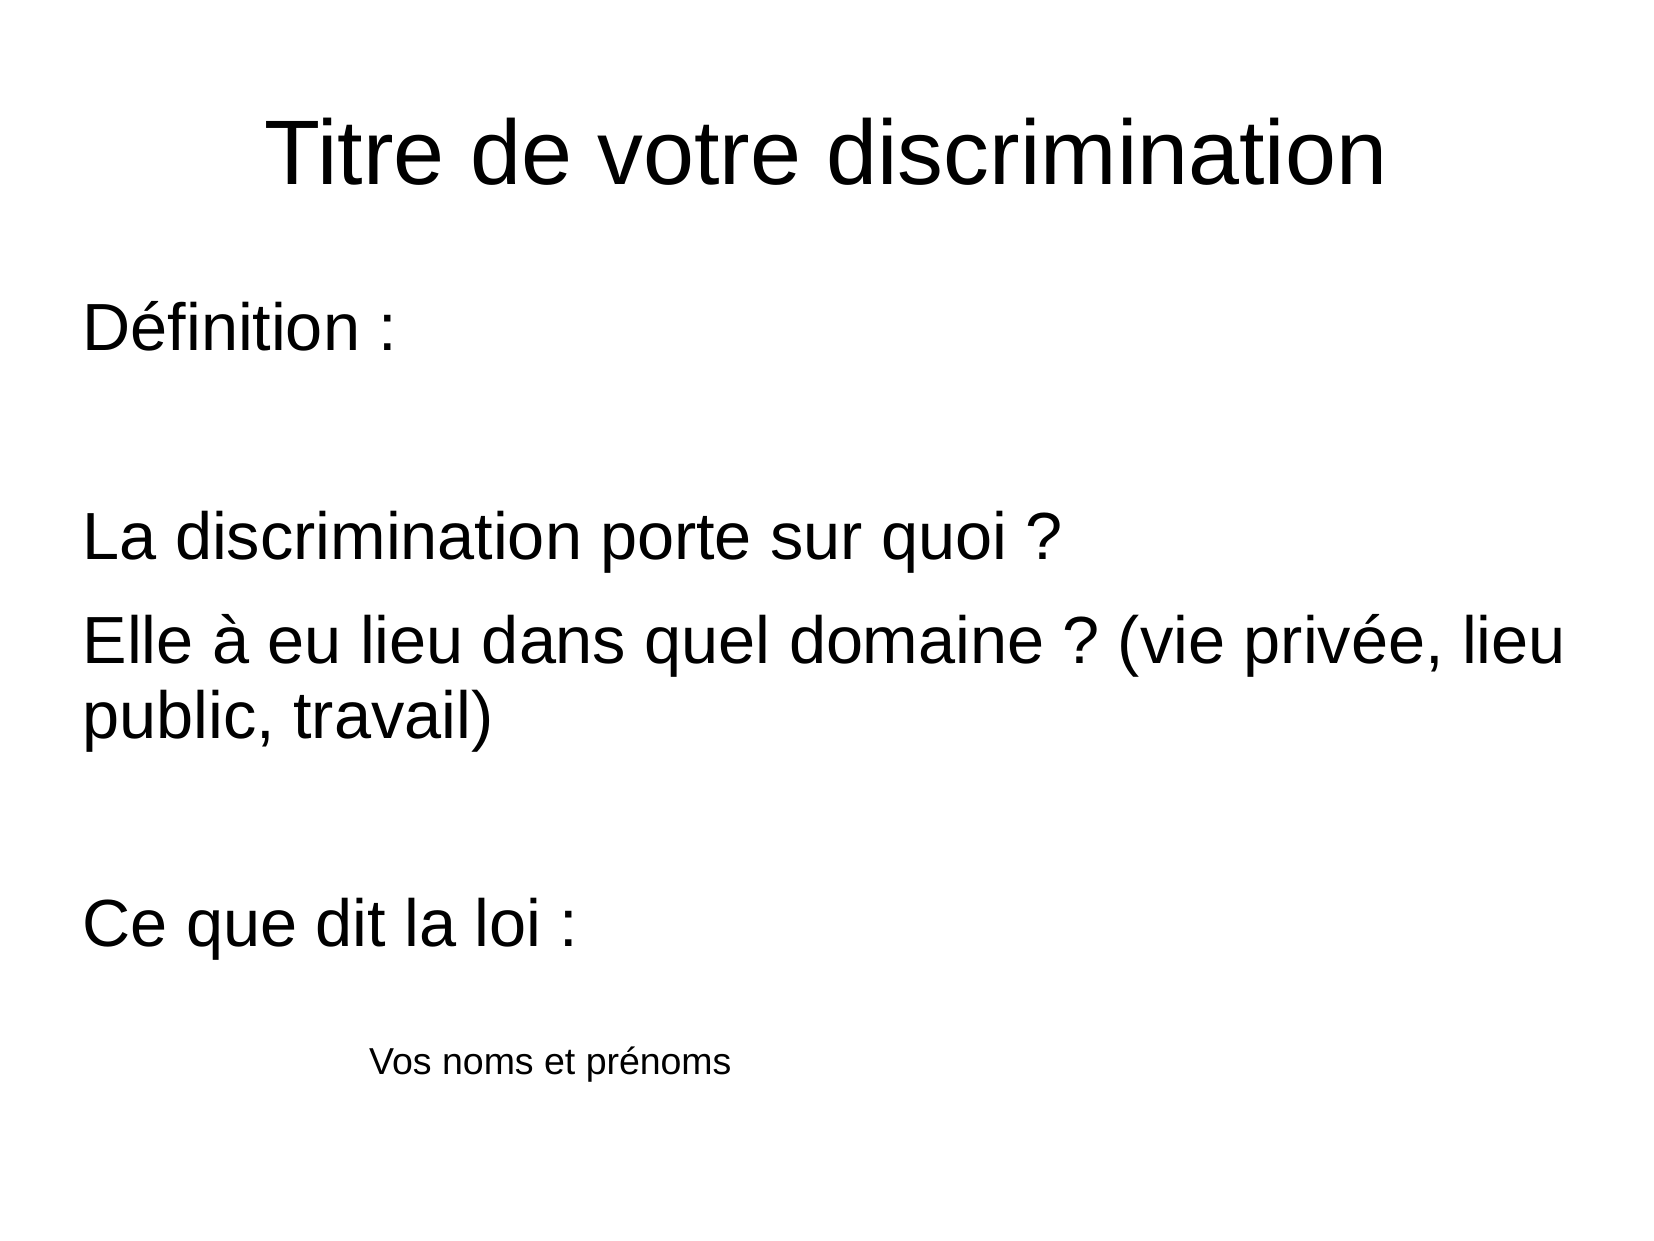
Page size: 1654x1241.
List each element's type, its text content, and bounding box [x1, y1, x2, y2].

text_box Vos noms et prénoms [354, 1033, 1506, 1091]
list Définition : La discrimination porte sur quoi ? Elle à eu lieu dans quel domaine ? (vie privée, lieu public, travail) Ce que dit la loi : [82, 290, 1571, 1109]
title Titre de votre discrimination [82, 49, 1571, 257]
